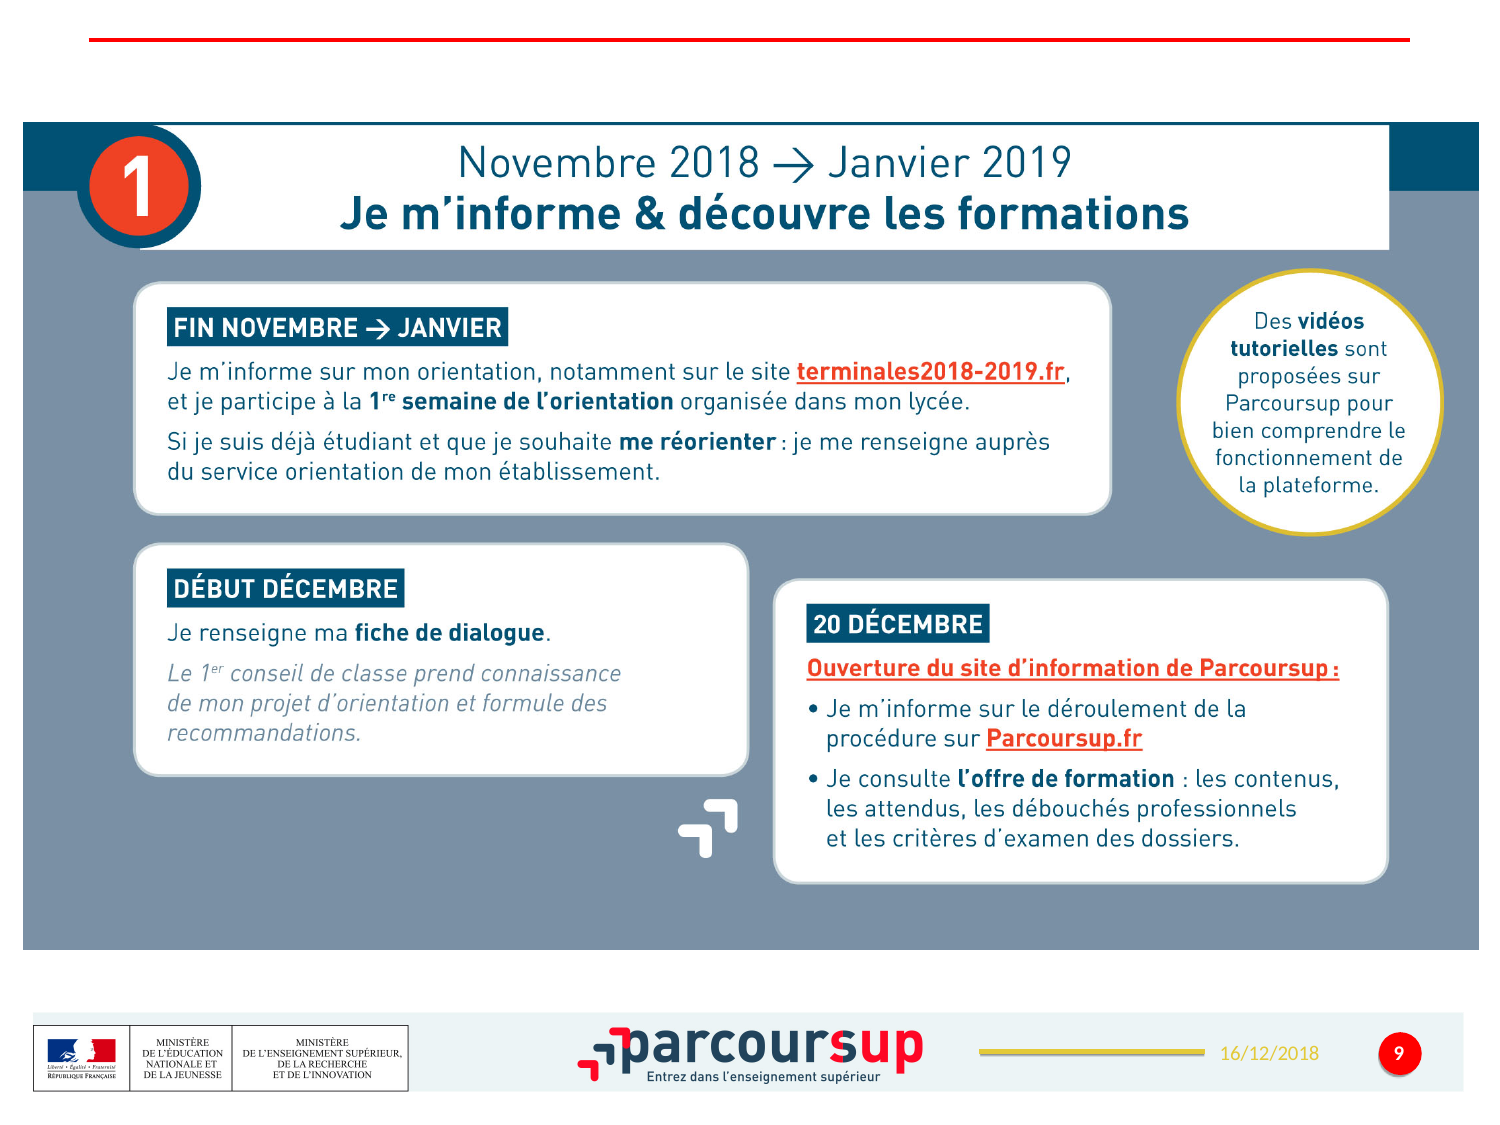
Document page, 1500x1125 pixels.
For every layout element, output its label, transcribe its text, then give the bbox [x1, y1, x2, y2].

picture [0, 0, 1499, 1124]
slide_number <numéro> [1368, 1031, 1430, 1074]
